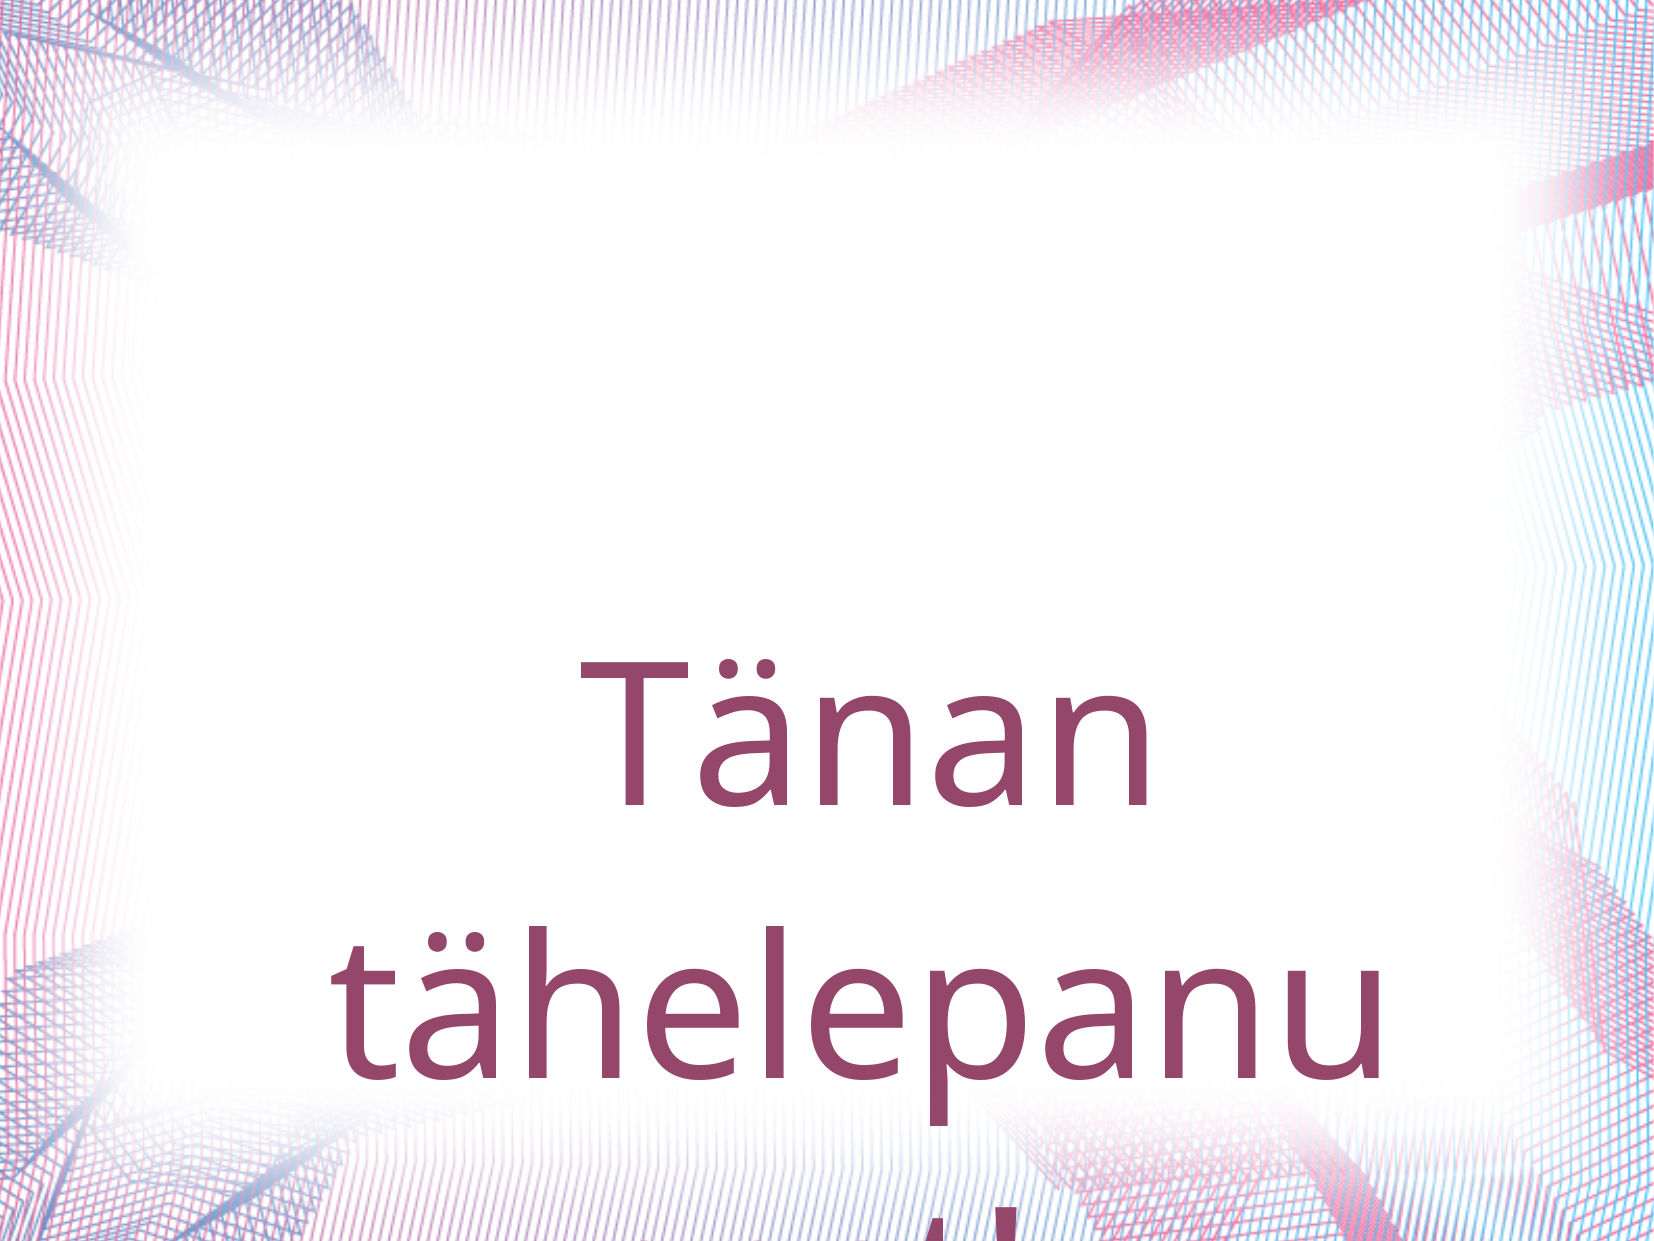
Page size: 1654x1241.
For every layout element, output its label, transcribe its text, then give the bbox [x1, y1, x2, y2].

picture [0, 0, 1654, 1241]
list Tänan tähelepanu eest! [82, 290, 1571, 1109]
